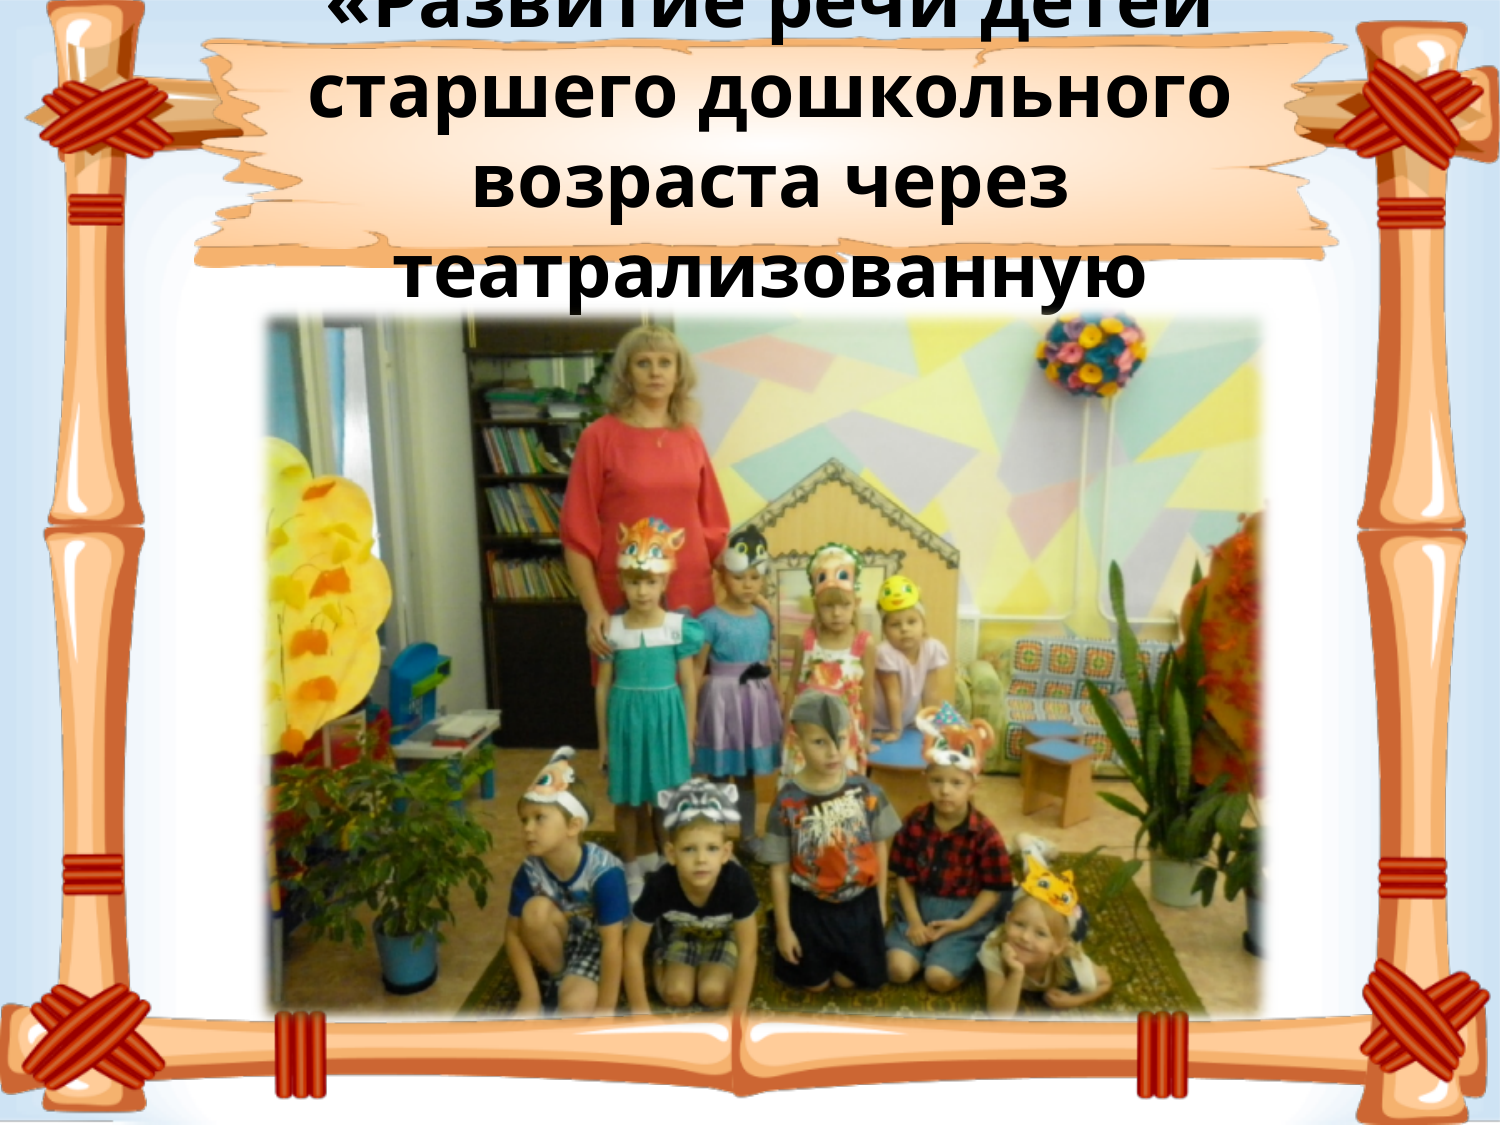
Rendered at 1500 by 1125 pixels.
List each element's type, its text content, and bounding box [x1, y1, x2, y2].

title «Развитие речи детей старшего дошкольного возраста через театрализованную деятельность» [206, 45, 1335, 310]
picture [433, 8, 447, 20]
picture [1176, 0, 1185, 14]
picture [923, 0, 932, 14]
picture [569, 0, 578, 14]
picture [783, 0, 799, 19]
picture [522, 10, 537, 19]
picture [996, 0, 1011, 19]
picture [0, 0, 1500, 1125]
picture [664, 0, 673, 14]
picture [873, 0, 889, 6]
